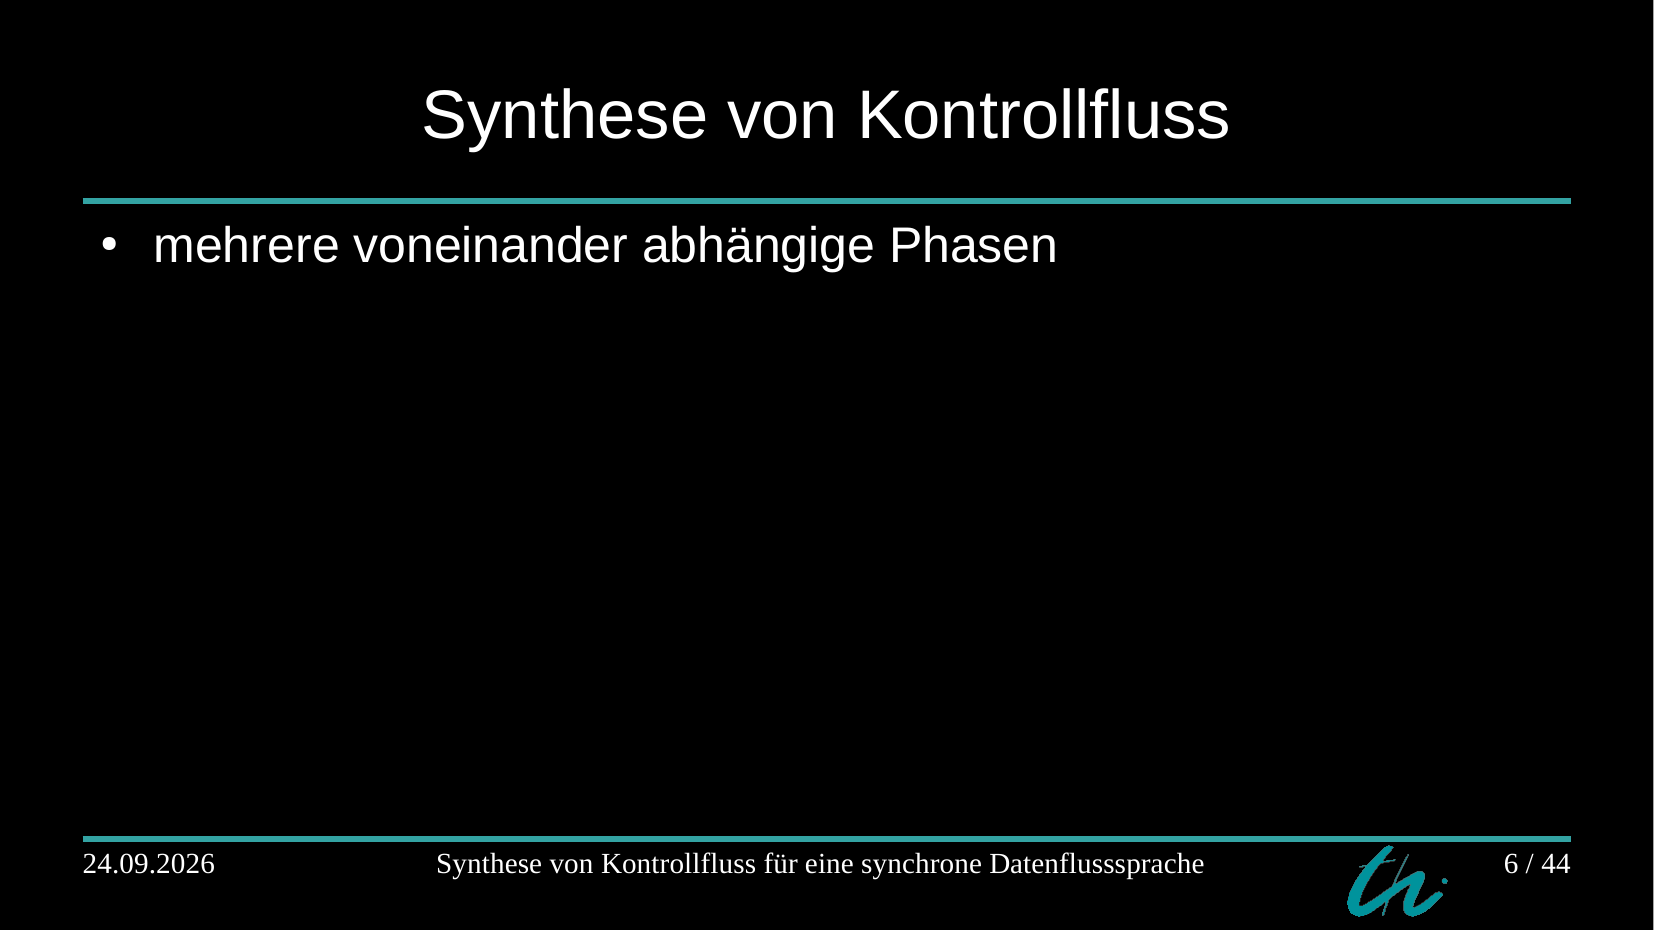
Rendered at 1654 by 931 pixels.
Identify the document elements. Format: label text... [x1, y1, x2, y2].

picture [1347, 845, 1448, 917]
title Synthese von Kontrollfluss [82, 37, 1571, 193]
list mehrere voneinander abhängige Phasen [82, 217, 1571, 815]
